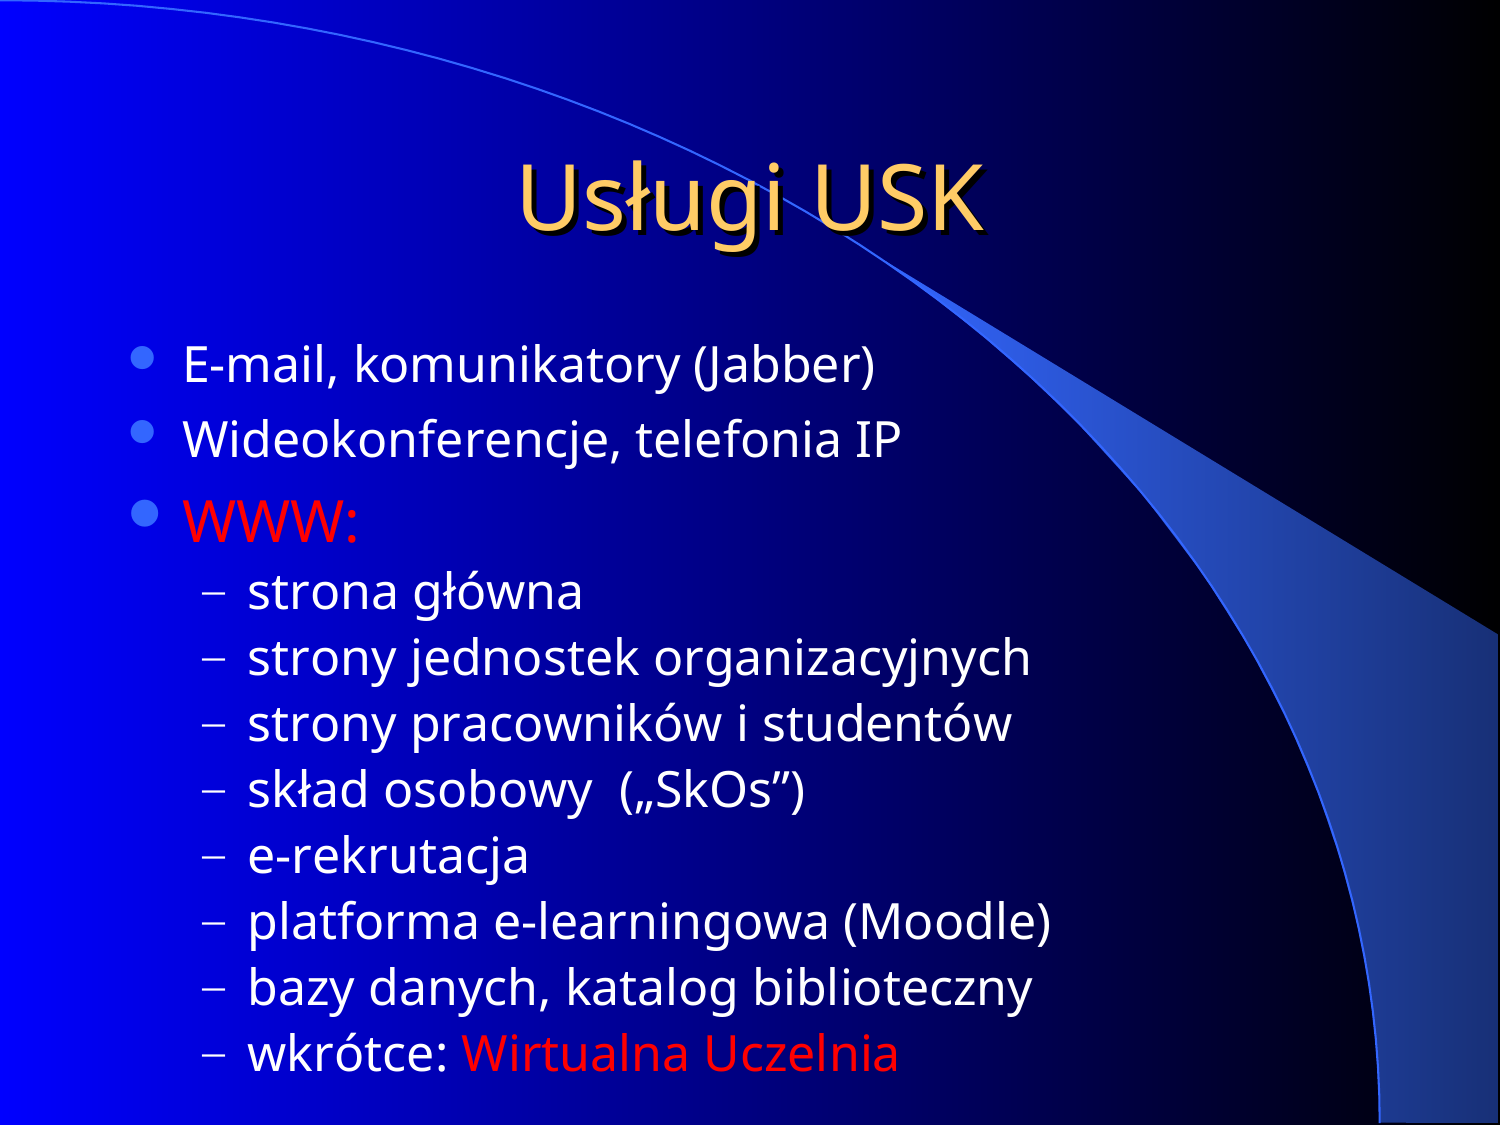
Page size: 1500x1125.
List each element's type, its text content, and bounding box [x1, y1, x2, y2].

list E-mail, komunikatory (Jabber) Wideokonferencje, telefonia IP WWW: strona główna strony jednostek organizacyjnych strony pracowników i studentów skład osobowy („SkOs”) e-rekrutacja platforma e-learningowa (Moodle) bazy danych, katalog biblioteczny wkrótce: Wirtualna Uczelnia [112, 324, 1388, 1093]
title Usługi USK [112, 99, 1388, 288]
